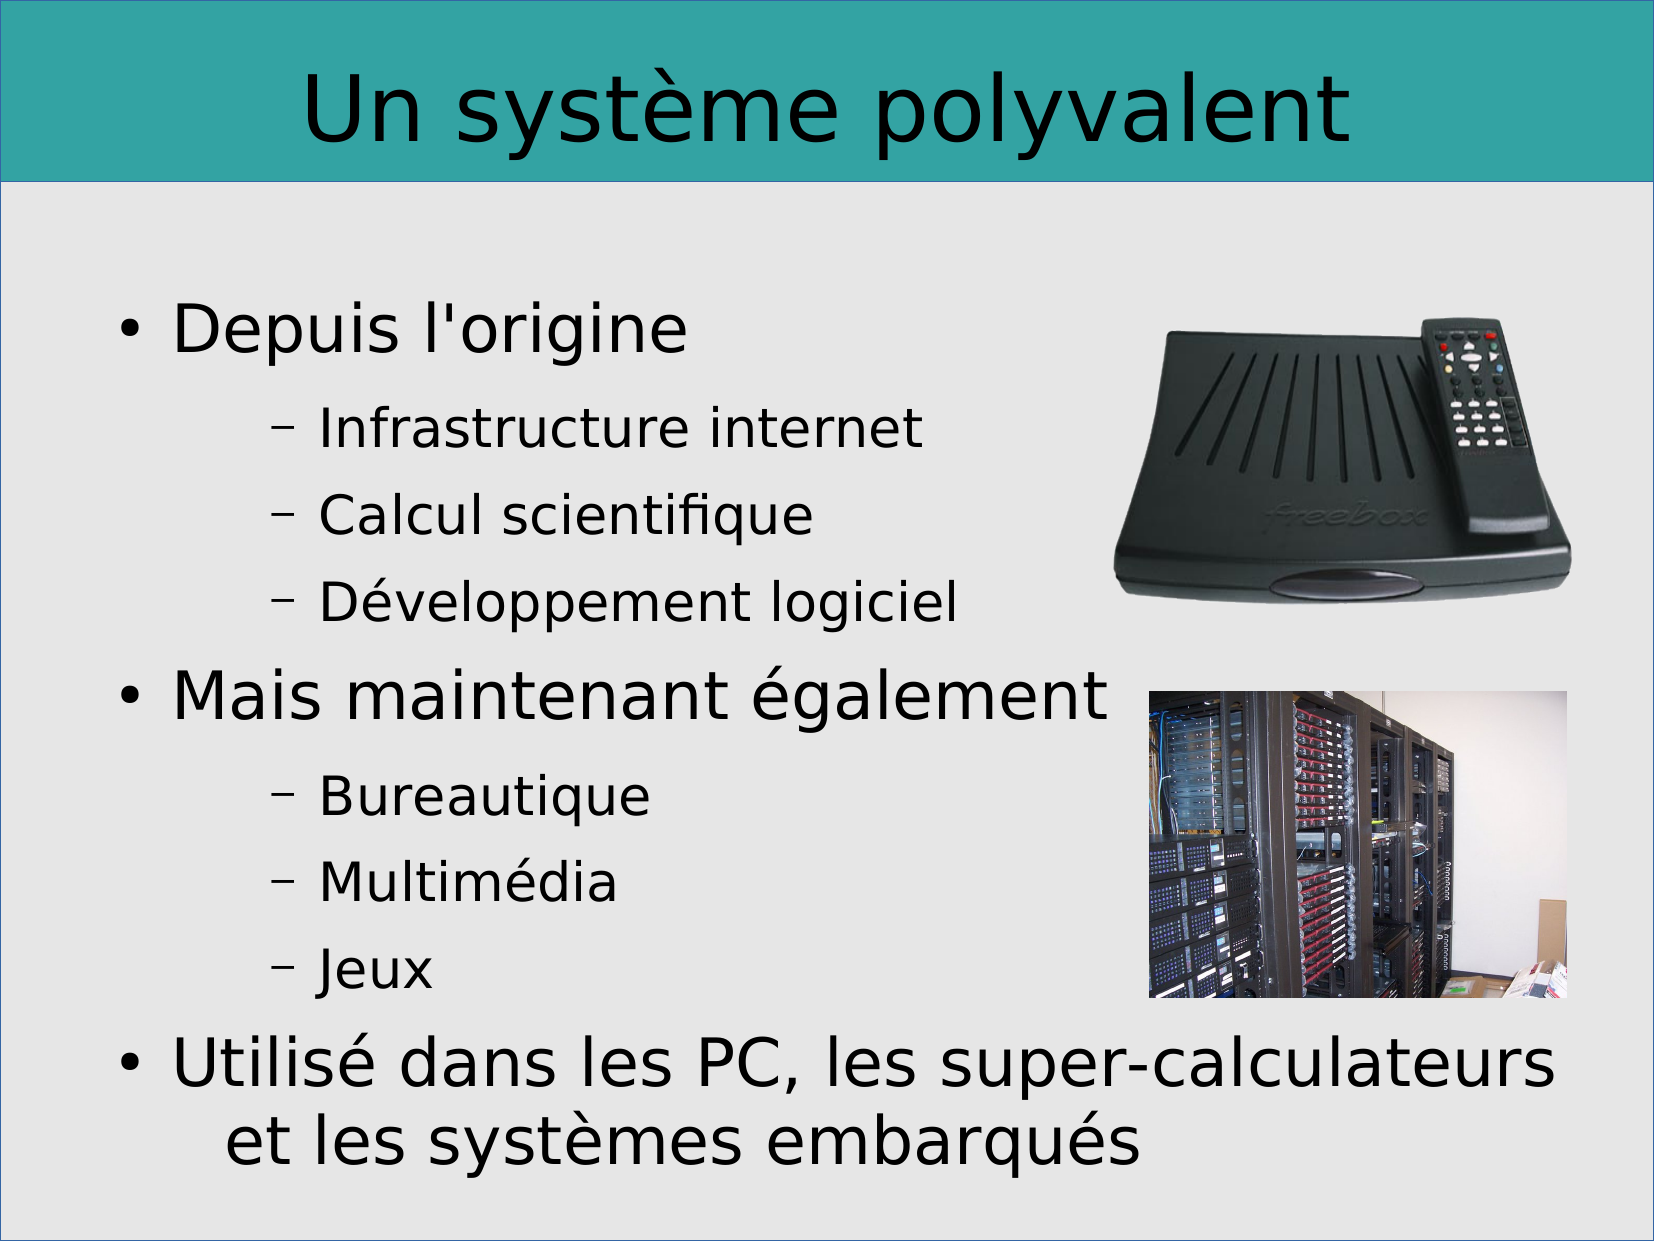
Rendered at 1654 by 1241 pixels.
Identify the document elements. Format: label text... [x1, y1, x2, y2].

picture [1149, 691, 1567, 998]
picture [1113, 317, 1572, 605]
list Depuis l'origine Infrastructure internet Calcul scientifique Développement logiciel Mais maintenant également Bureautique Multimédia Jeux Utilisé dans les PC, les super-calculateurs et les systèmes embarqués [82, 290, 1571, 1181]
title Un système polyvalent [82, 49, 1571, 170]
